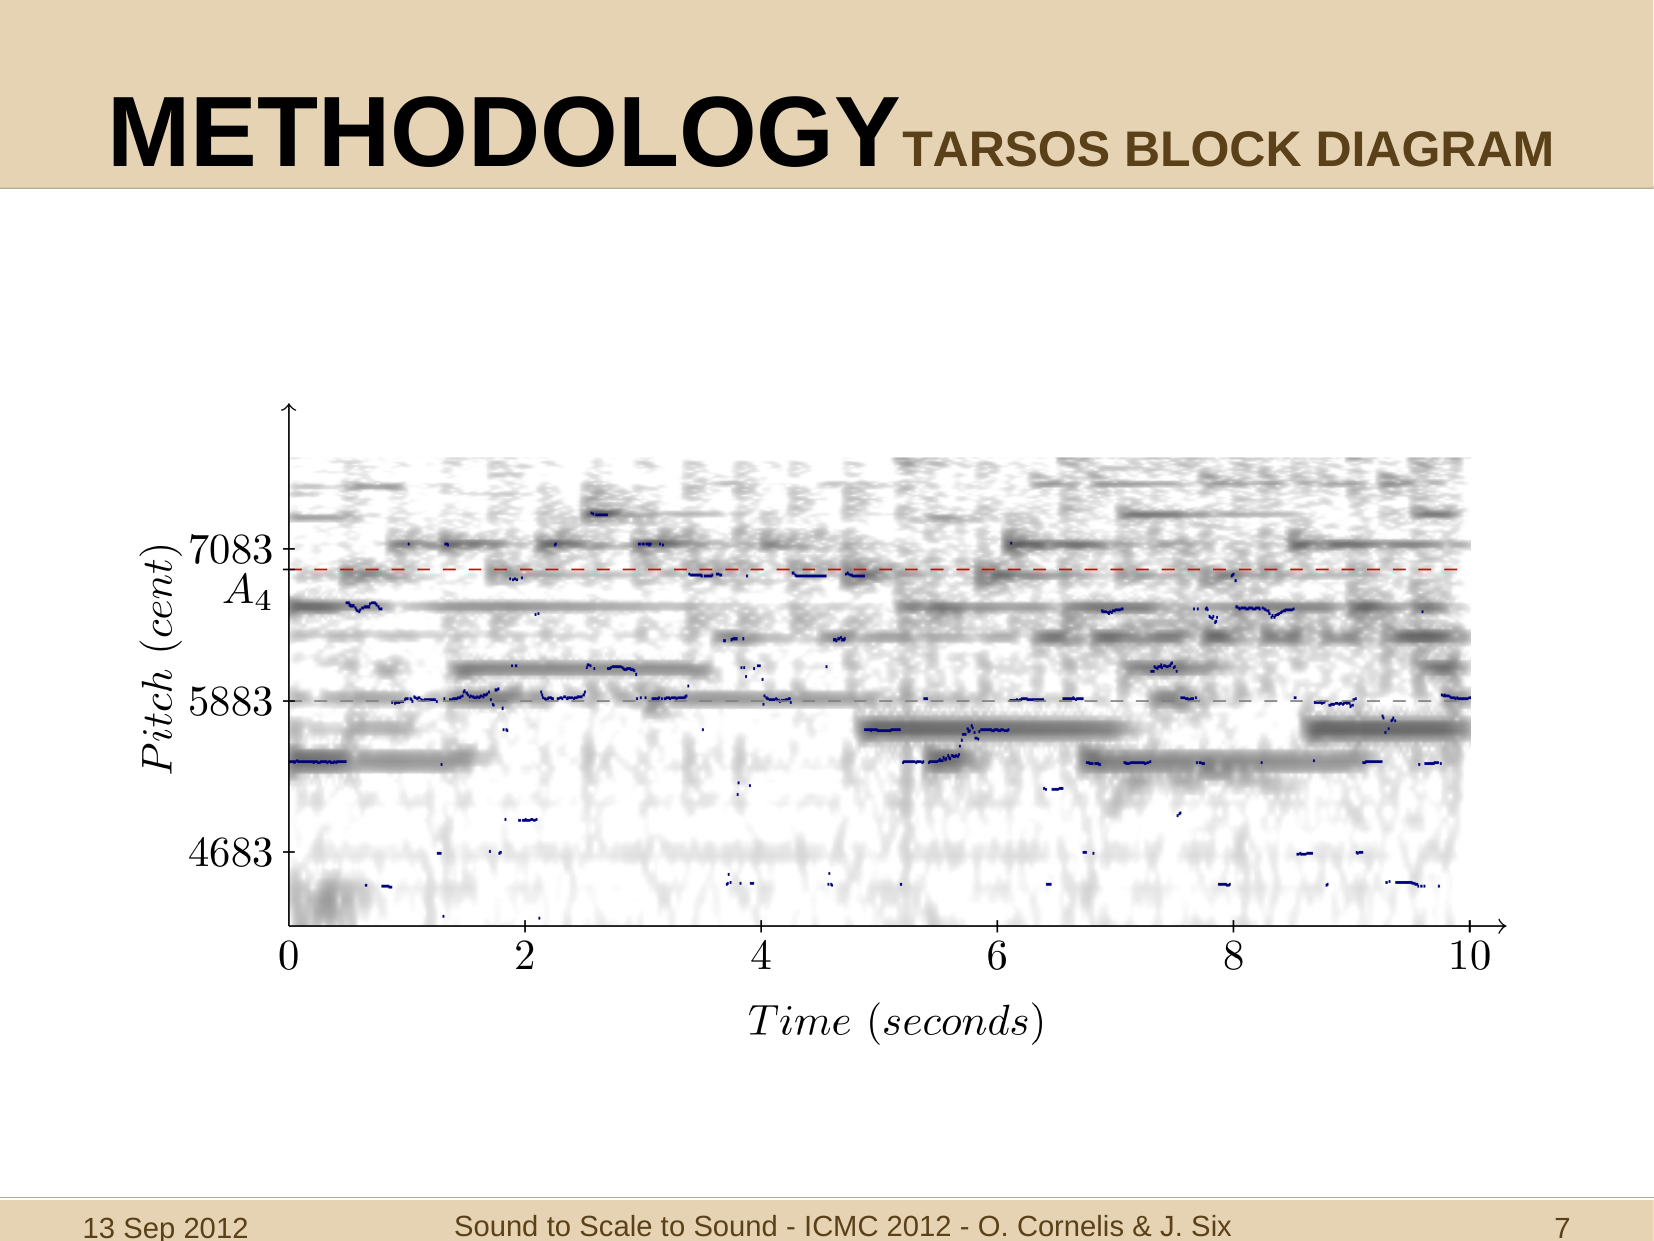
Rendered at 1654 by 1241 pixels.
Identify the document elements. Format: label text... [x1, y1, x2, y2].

picture [82, 367, 1571, 1065]
title METHODOLOGYTARSOS BLOCK DIAGRAM [0, 0, 1654, 188]
